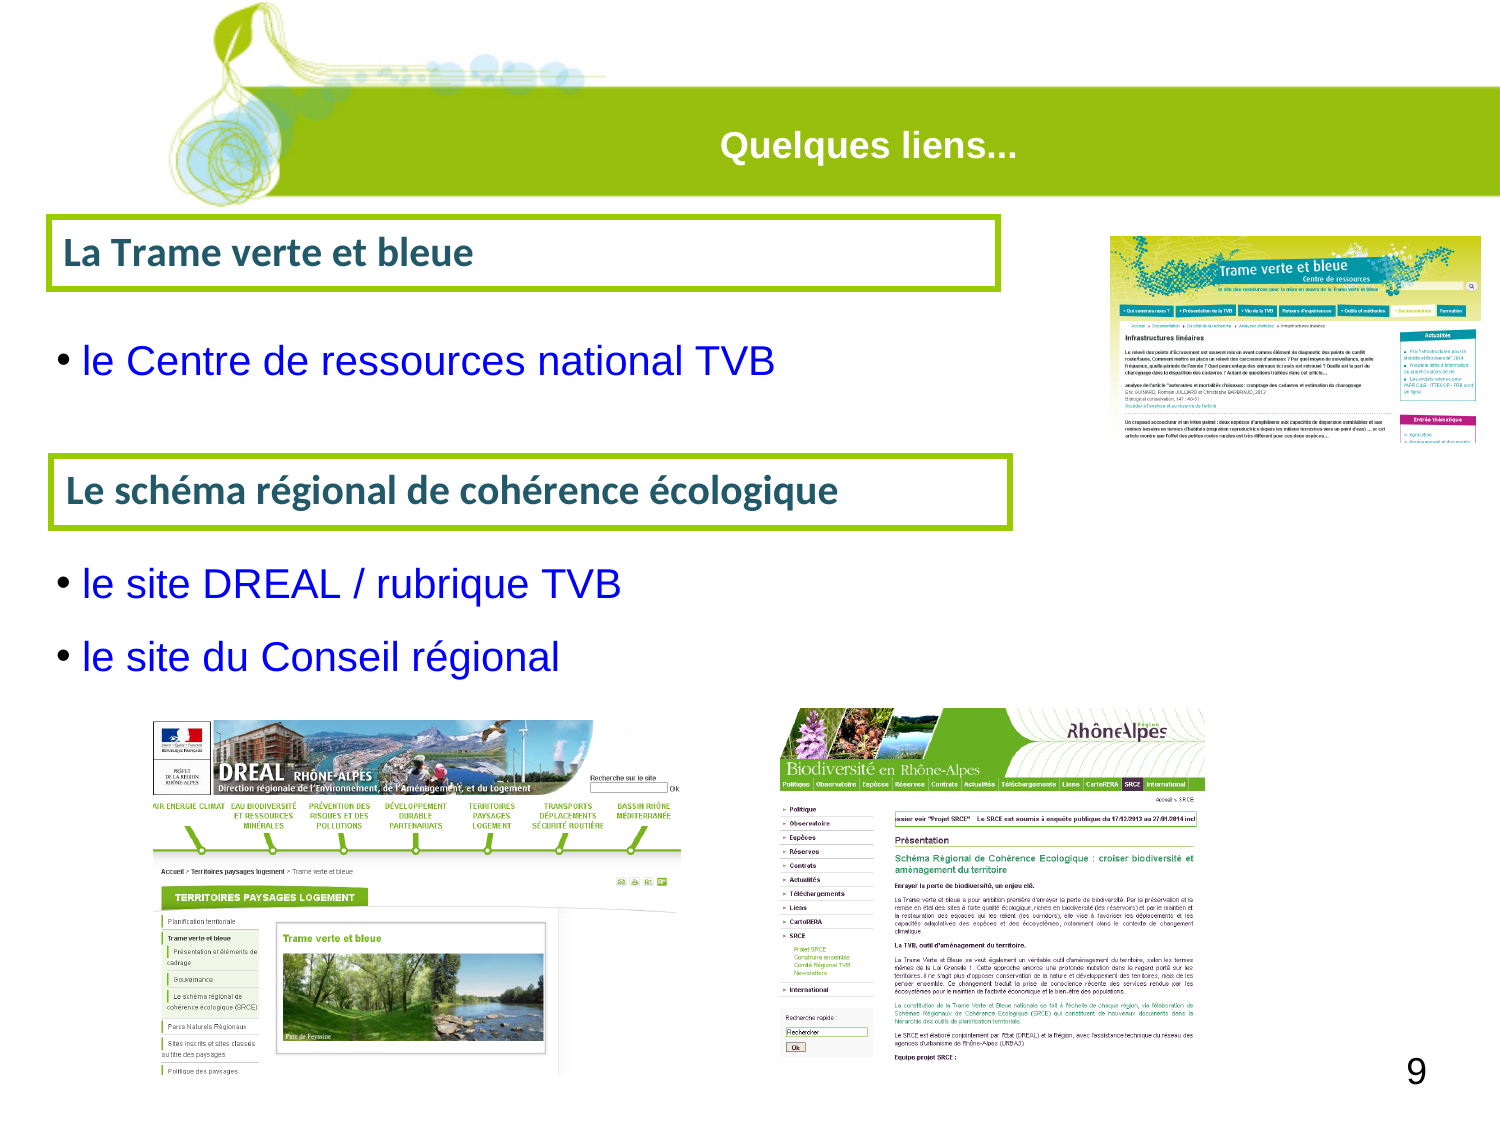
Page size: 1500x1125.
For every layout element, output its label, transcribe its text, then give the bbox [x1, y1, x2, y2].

text_box le site DREAL / rubrique TVB le site du Conseil régional [41, 549, 974, 689]
text_box <numéro> [1391, 1039, 1471, 1101]
text_box La Trame verte et bleue [48, 216, 999, 290]
picture [1110, 236, 1481, 443]
text_box Quelques liens... [312, 90, 1426, 197]
picture [153, 720, 681, 1075]
picture [0, 0, 1500, 207]
text_box Le schéma régional de cohérence écologique [51, 455, 1010, 529]
picture [780, 708, 1205, 1063]
text_box le Centre de ressources national TVB [41, 326, 963, 392]
